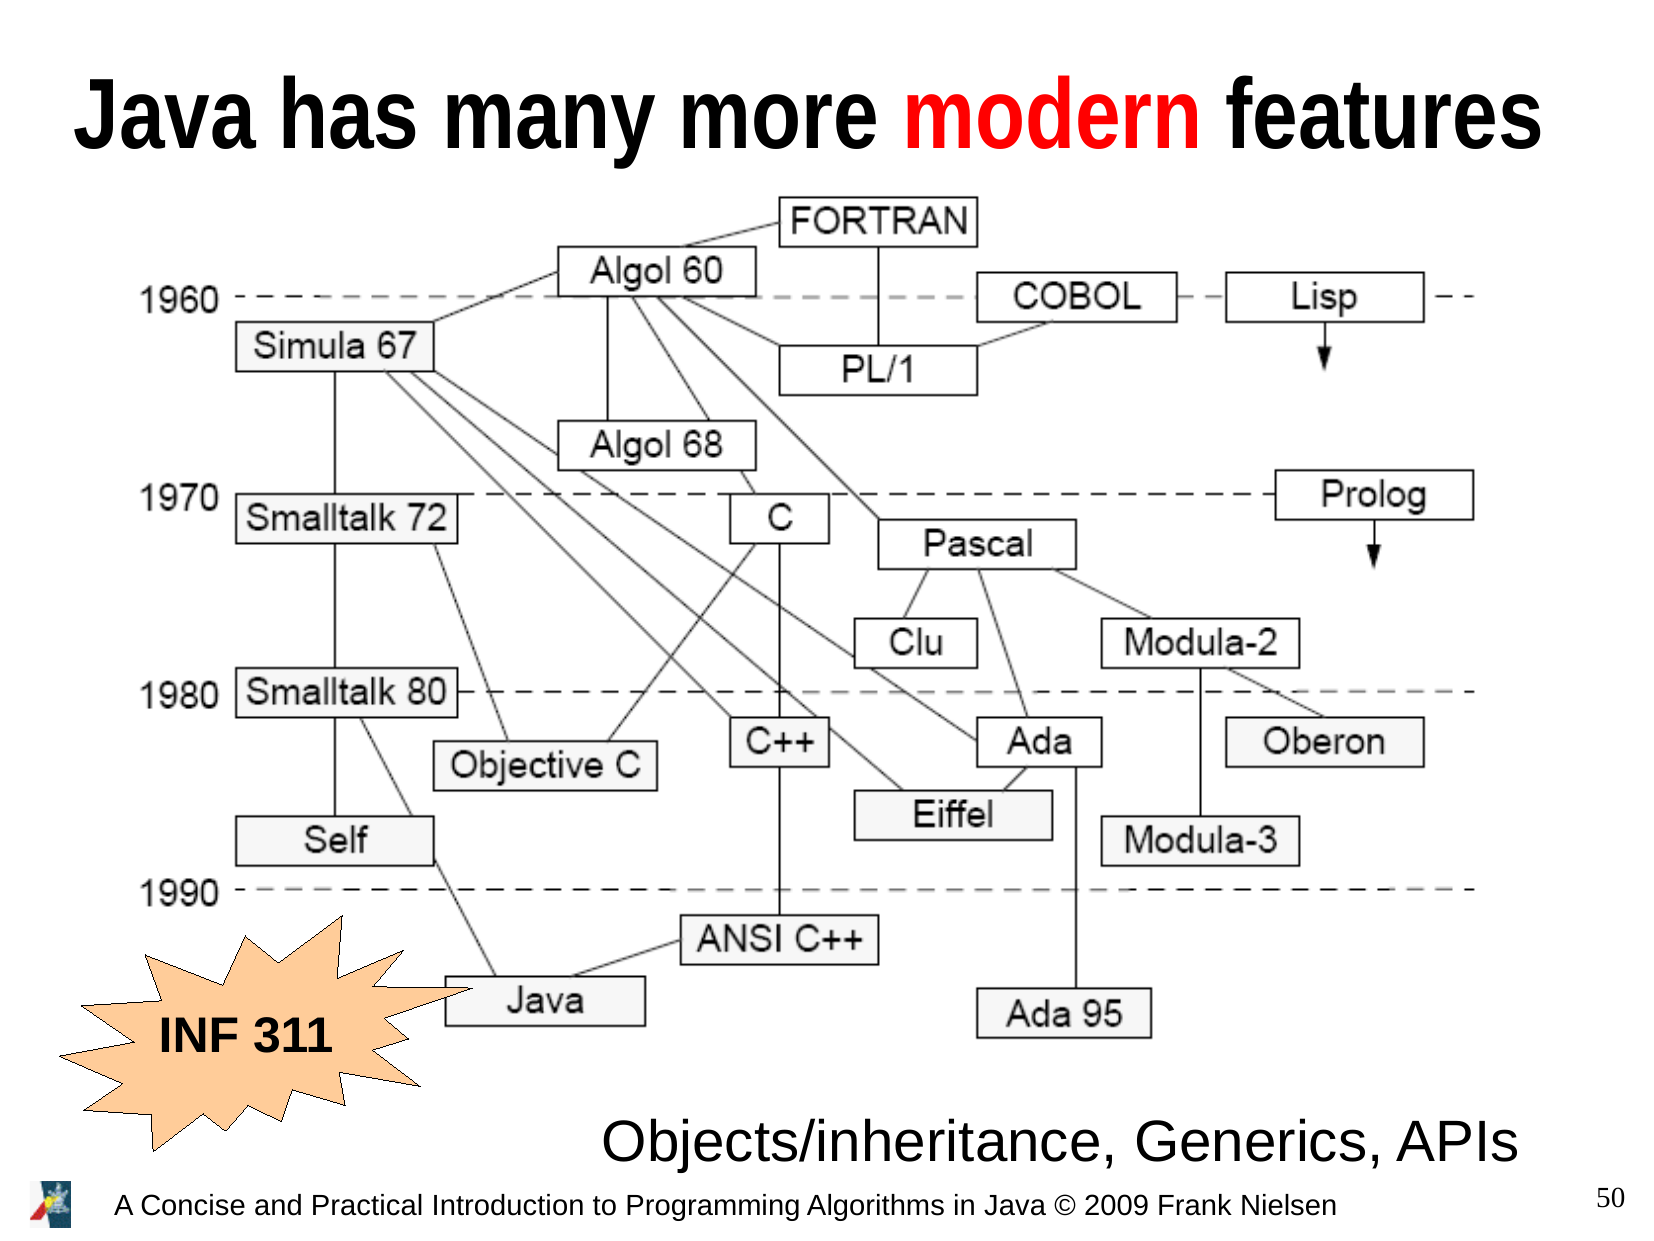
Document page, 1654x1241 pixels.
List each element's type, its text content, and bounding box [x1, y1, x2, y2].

picture [121, 1034, 132, 1044]
picture [121, 187, 1536, 1063]
text_box Java has many more modern features [59, 48, 1559, 178]
text_box INF 311 [59, 915, 473, 1152]
text_box Objects/inheritance, Generics, APIs [587, 1101, 1536, 1182]
picture [29, 1181, 71, 1228]
